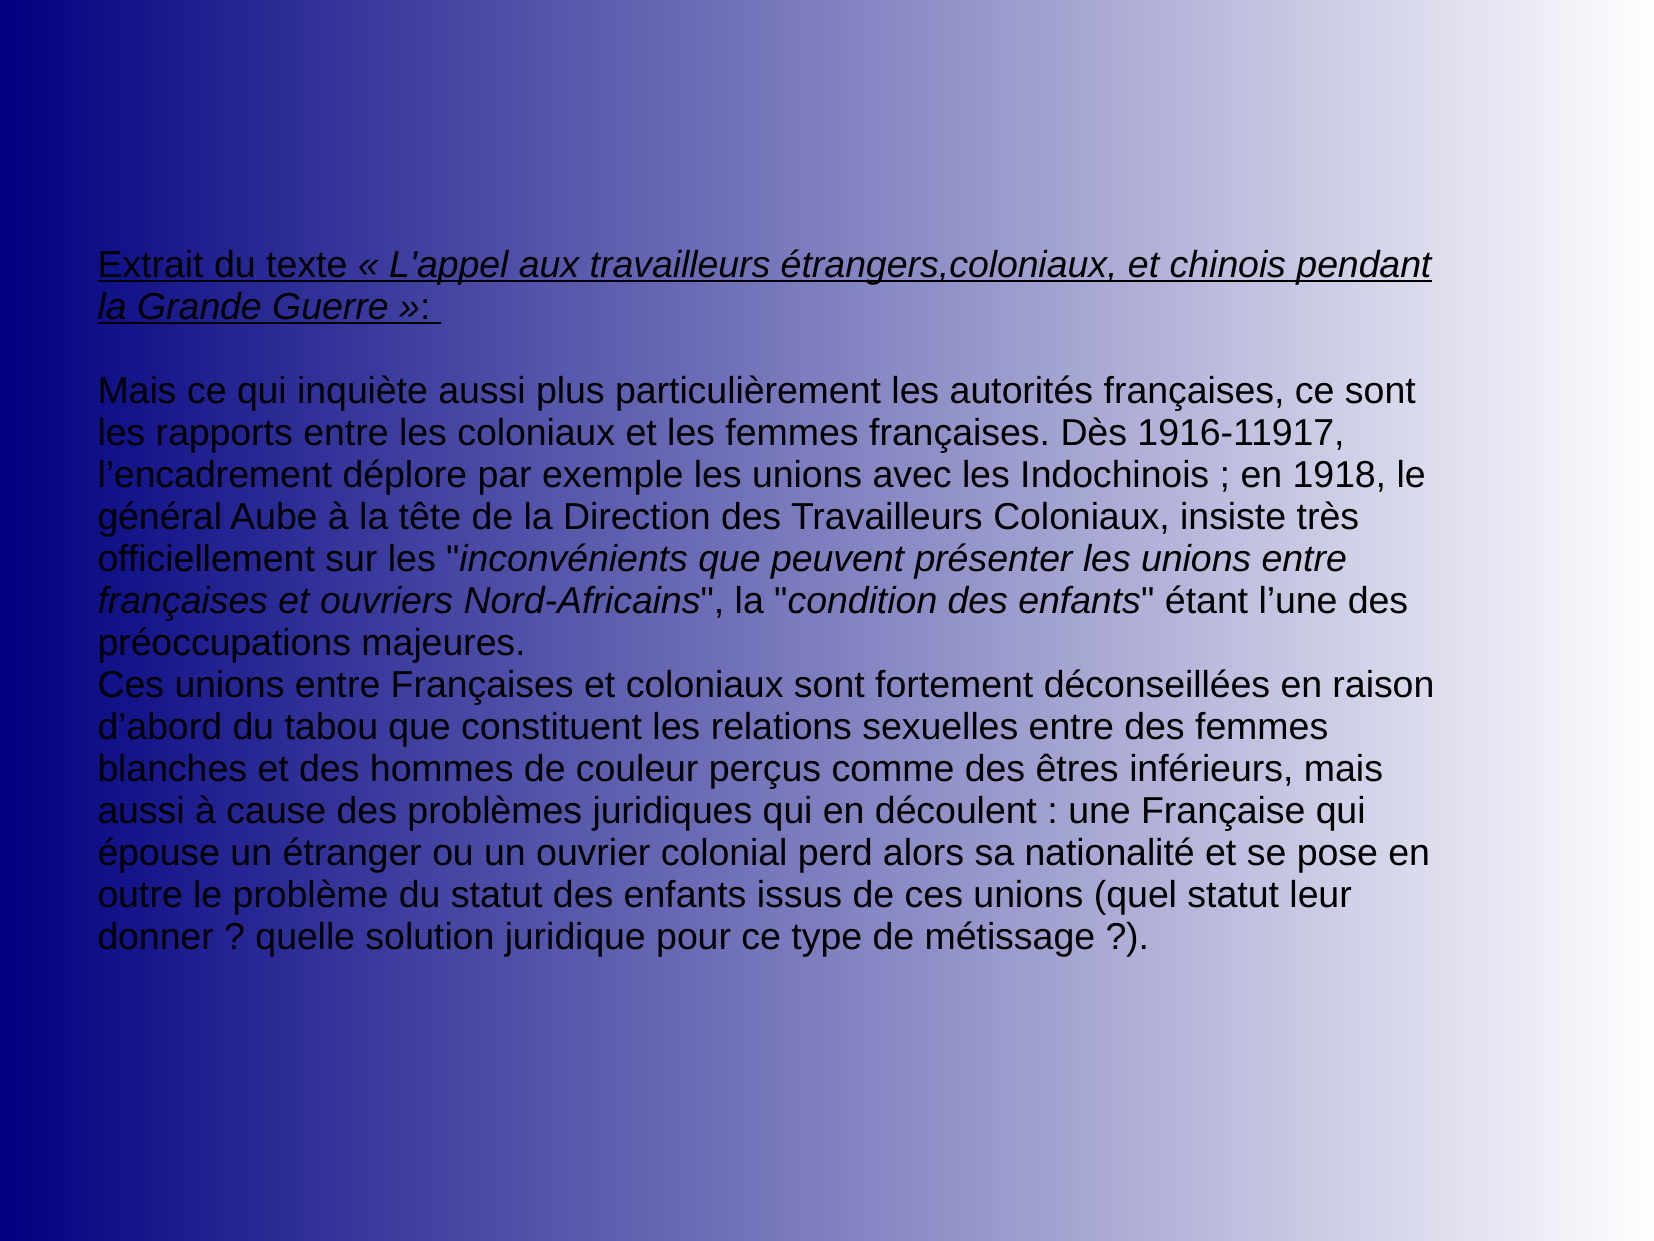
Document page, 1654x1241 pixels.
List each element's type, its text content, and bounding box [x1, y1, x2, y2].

text_box Extrait du texte « L'appel aux travailleurs étrangers,coloniaux, et chinois pendant la Grande Guerre »: Mais ce qui inquiète aussi plus particulièrement les autorités françaises, ce sont les rapports entre les coloniaux et les femmes françaises. Dès 1916-11917, l’encadrement déplore par exemple les unions avec les Indochinois ; en 1918, le général Aube à la tête de la Direction des Travailleurs Coloniaux, insiste très officiellement sur les "inconvénients que peuvent présenter les unions entre françaises et ouvriers Nord-Africains", la "condition des enfants" étant l’une des préoccupations majeures. Ces unions entre Françaises et coloniaux sont fortement déconseillées en raison d’abord du tabou que constituent les relations sexuelles entre des femmes blanches et des hommes de couleur perçus comme des êtres inférieurs, mais aussi à cause des problèmes juridiques qui en découlent : une Française qui épouse un étranger ou un ouvrier colonial perd alors sa nationalité et se pose en outre le problème du statut des enfants issus de ces unions (quel statut leur donner ? quelle solution juridique pour ce type de métissage ?). [82, 236, 1477, 1052]
